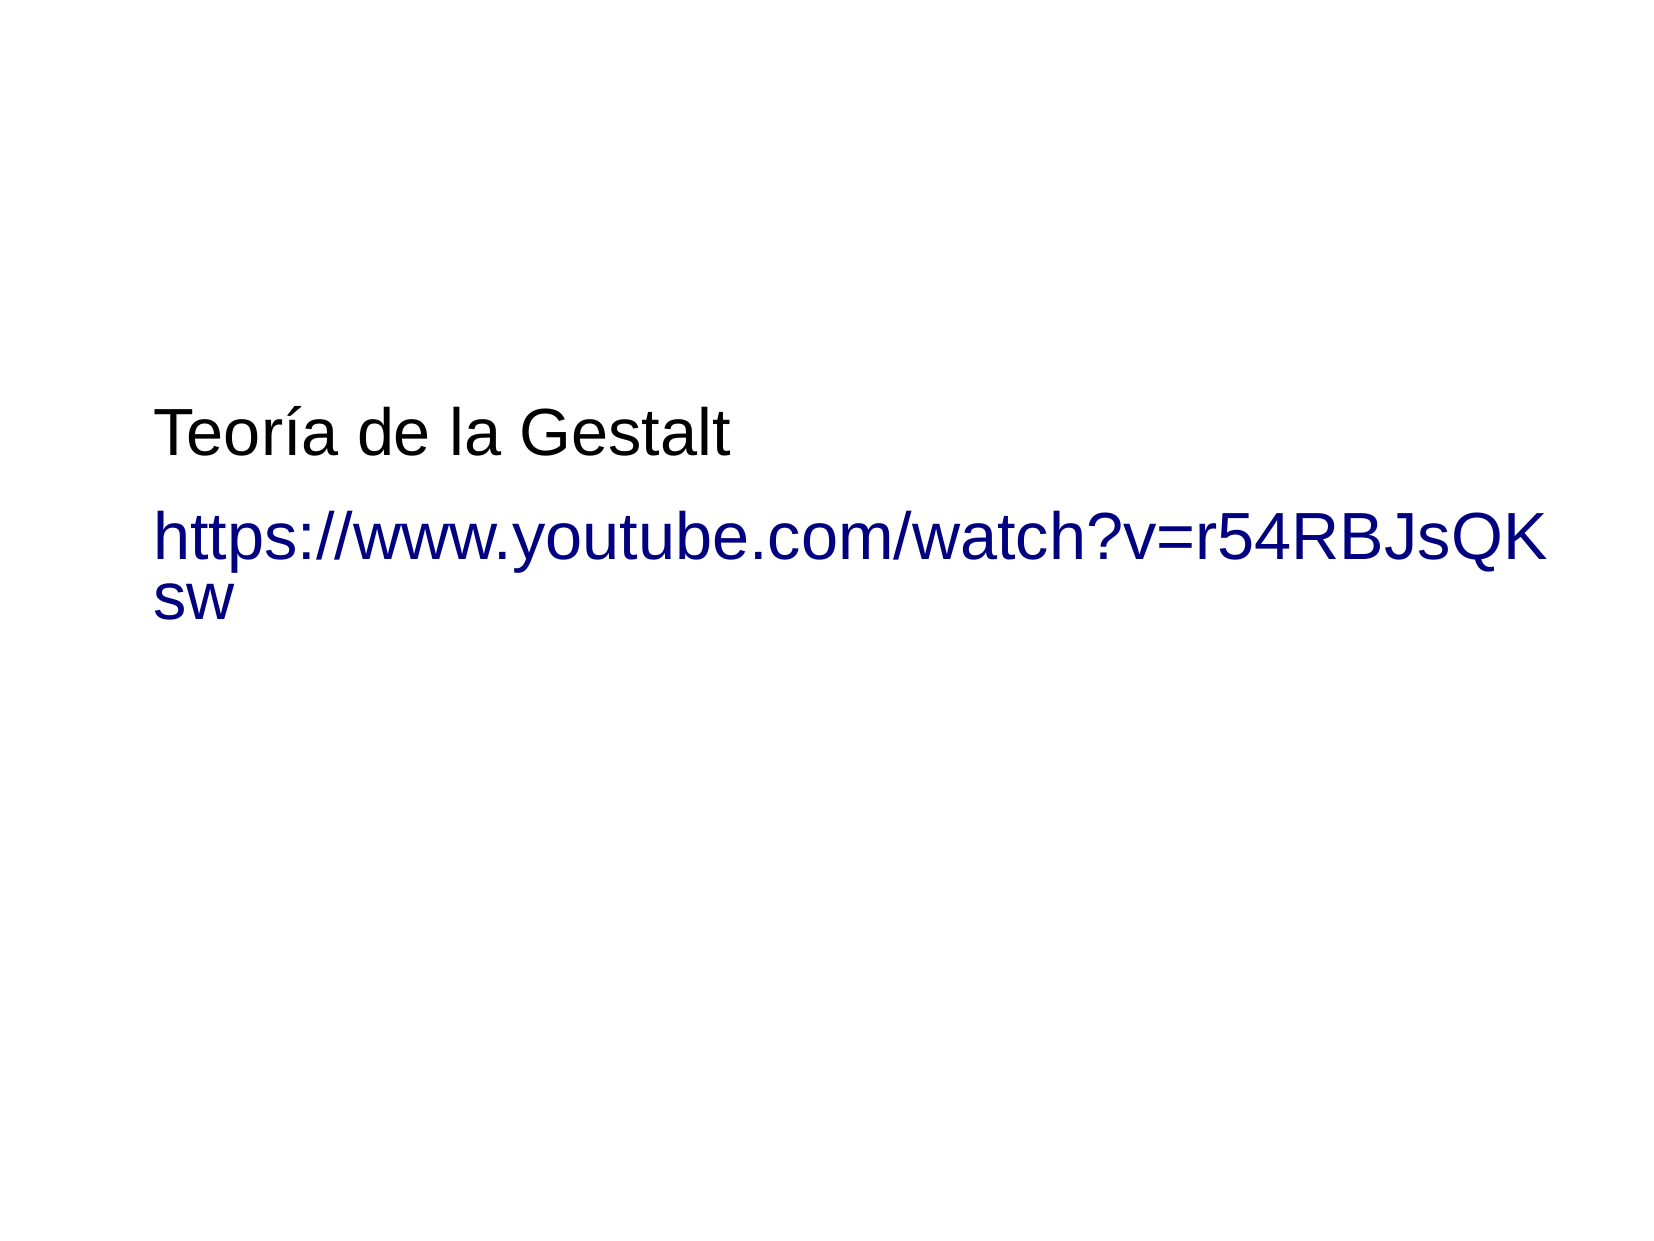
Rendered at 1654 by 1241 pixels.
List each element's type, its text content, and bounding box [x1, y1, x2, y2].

list Teoría de la Gestalt https://www.youtube.com/watch?v=r54RBJsQKsw [82, 290, 1571, 1109]
